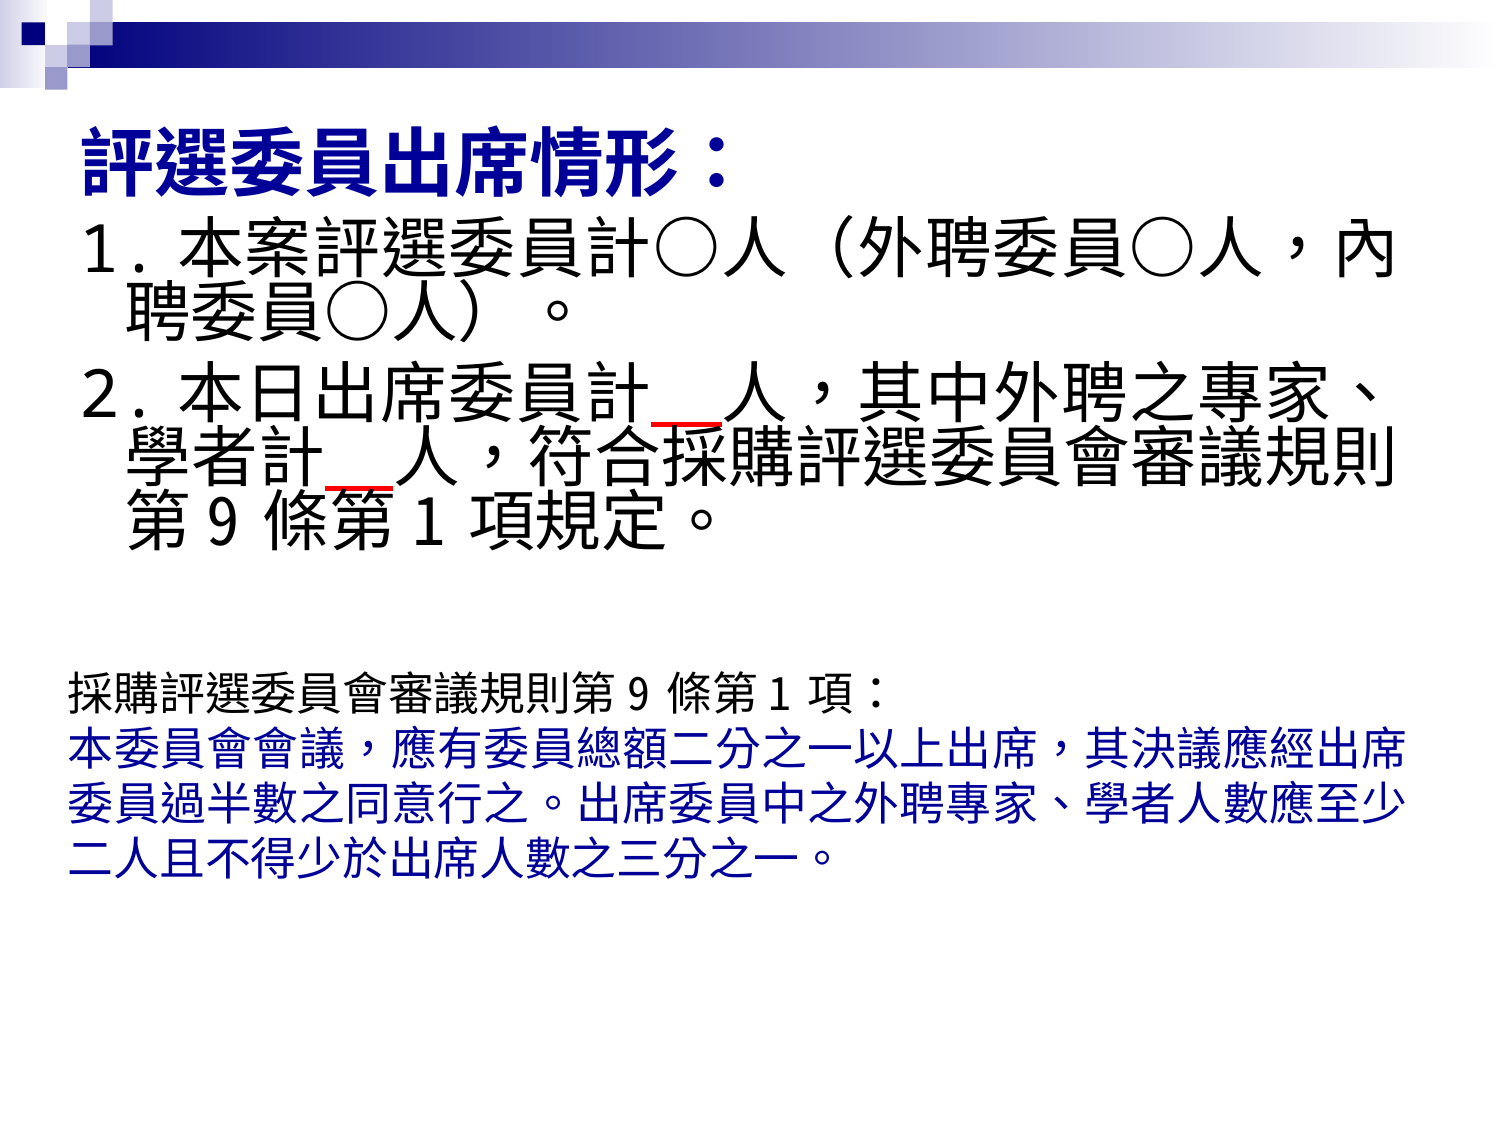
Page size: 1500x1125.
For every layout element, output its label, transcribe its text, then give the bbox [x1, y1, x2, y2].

text_box 採購評選委員會審議規則第9條第1項： 本委員會會議，應有委員總額二分之一以上出席，其決議應經出席委員過半數之同意行之。出席委員中之外聘專家、學者人數應至少二人且不得少於出席人數之三分之一。 [53, 656, 1424, 893]
list 評選委員出席情形： 1.本案評選委員計○人（外聘委員○人，內聘委員○人）。 2.本日出席委員計 人，其中外聘之專家、學者計 人，符合採購評選委員會審議規則第9條第1項規定。 [64, 125, 1415, 587]
